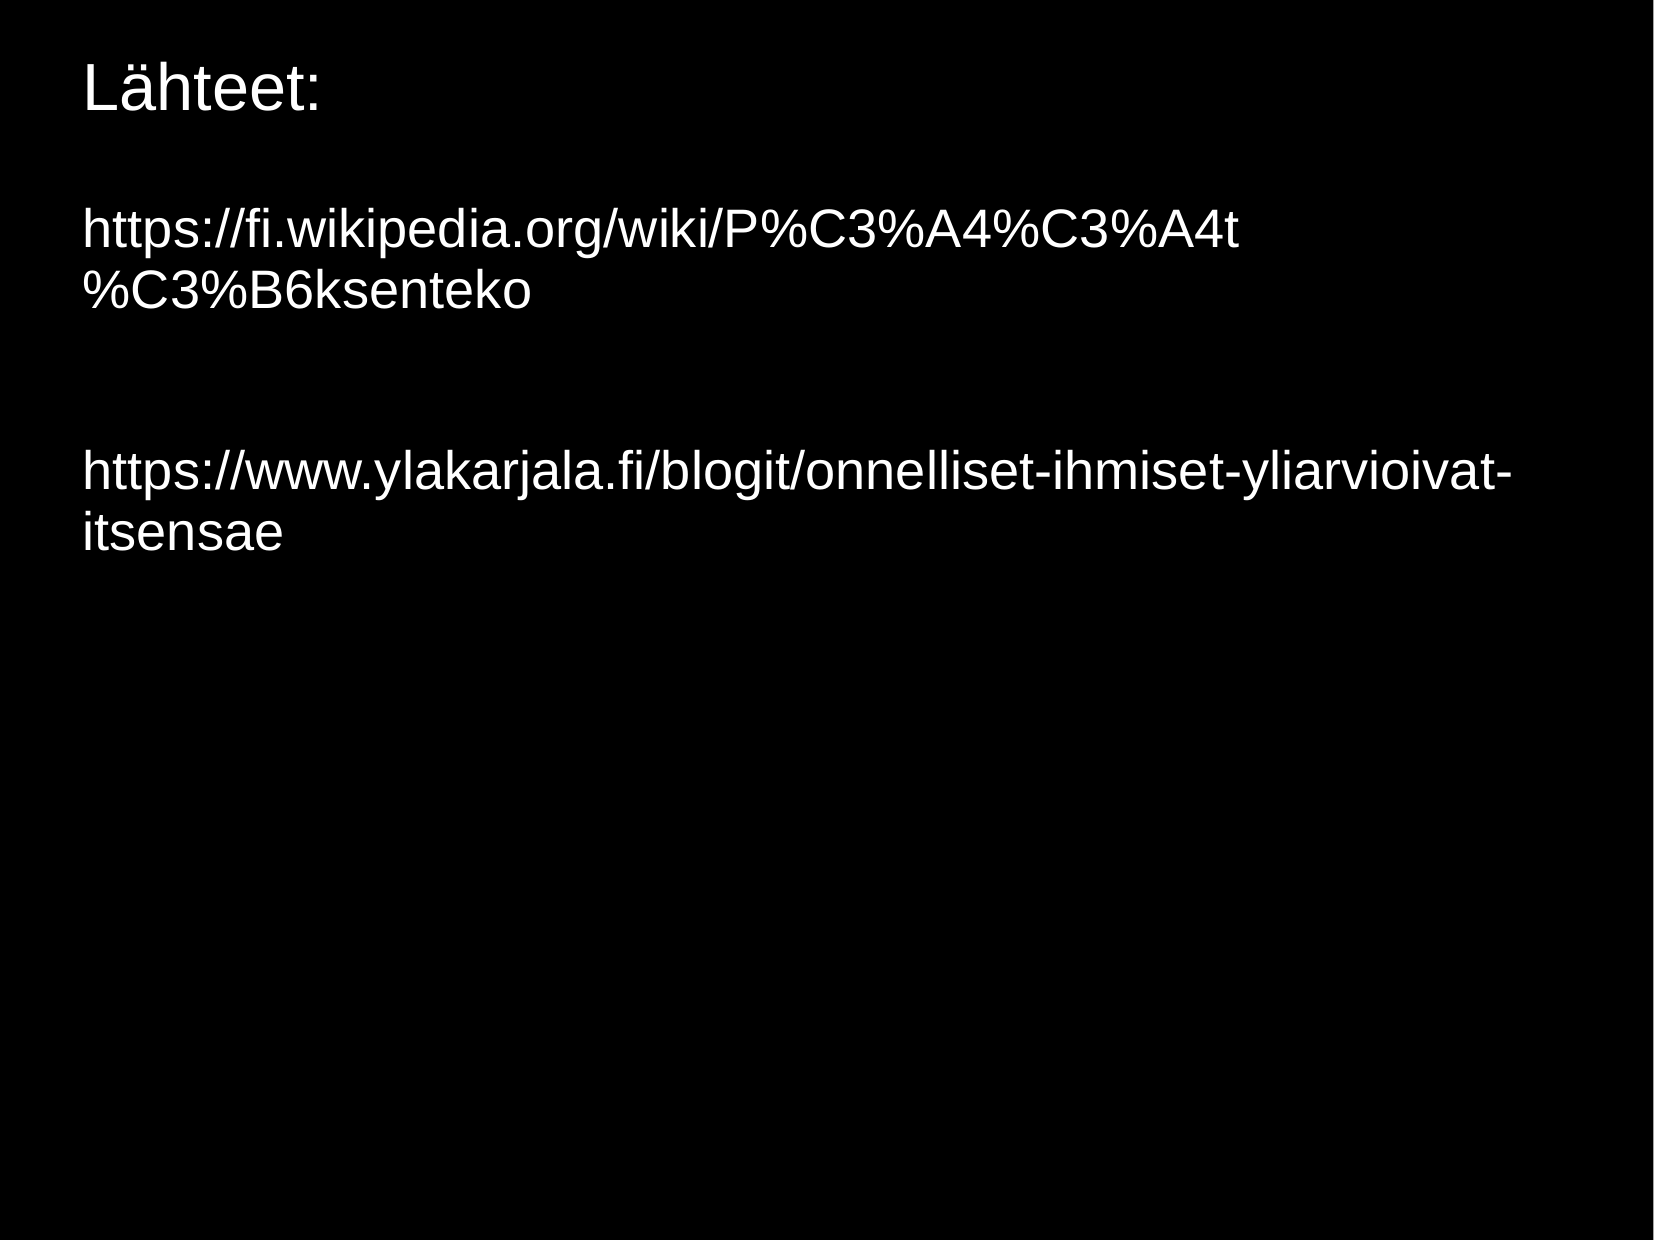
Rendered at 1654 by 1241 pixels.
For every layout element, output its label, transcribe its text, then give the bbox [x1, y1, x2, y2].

subtitle Lähteet: https://fi.wikipedia.org/wiki/P%C3%A4%C3%A4t%C3%B6ksenteko https://www.ylakarjala.fi/blogit/onnelliset-ihmiset-yliarvioivat-itsensae [82, 49, 1571, 1010]
